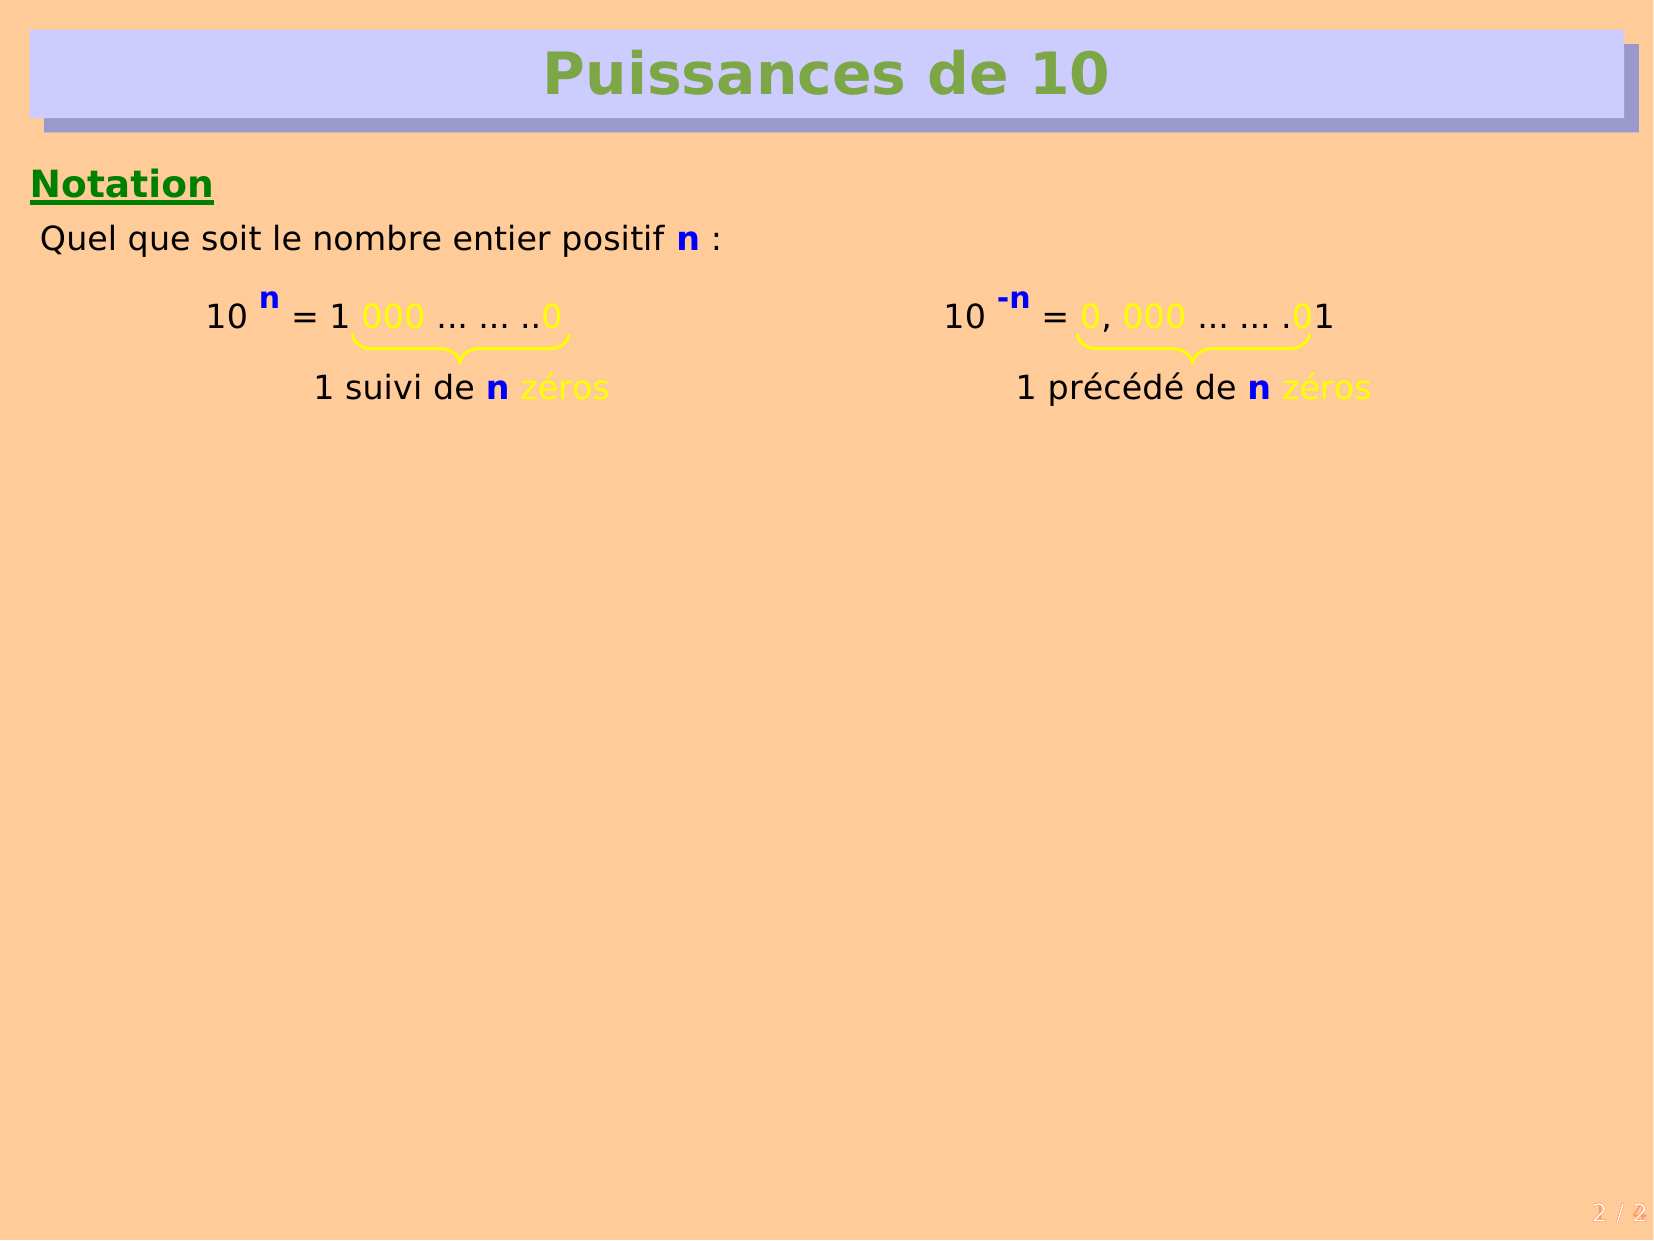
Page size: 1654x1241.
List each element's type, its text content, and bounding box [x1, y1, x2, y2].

text_box Quel que soit le nombre entier positif n : [39, 212, 723, 266]
text_box 1 suivi de n zéros [313, 368, 611, 408]
text_box 2 / 2 [1591, 1198, 1649, 1235]
text_box 10 -n = 0, 000 ... ... .01 [943, 280, 1344, 337]
text_box Notation [29, 162, 215, 207]
title Puissances de 10 [29, 29, 1625, 119]
text_box 10 n = 1 000 ... ... ..0 [205, 280, 572, 337]
text_box 1 précédé de n zéros [1015, 368, 1373, 408]
